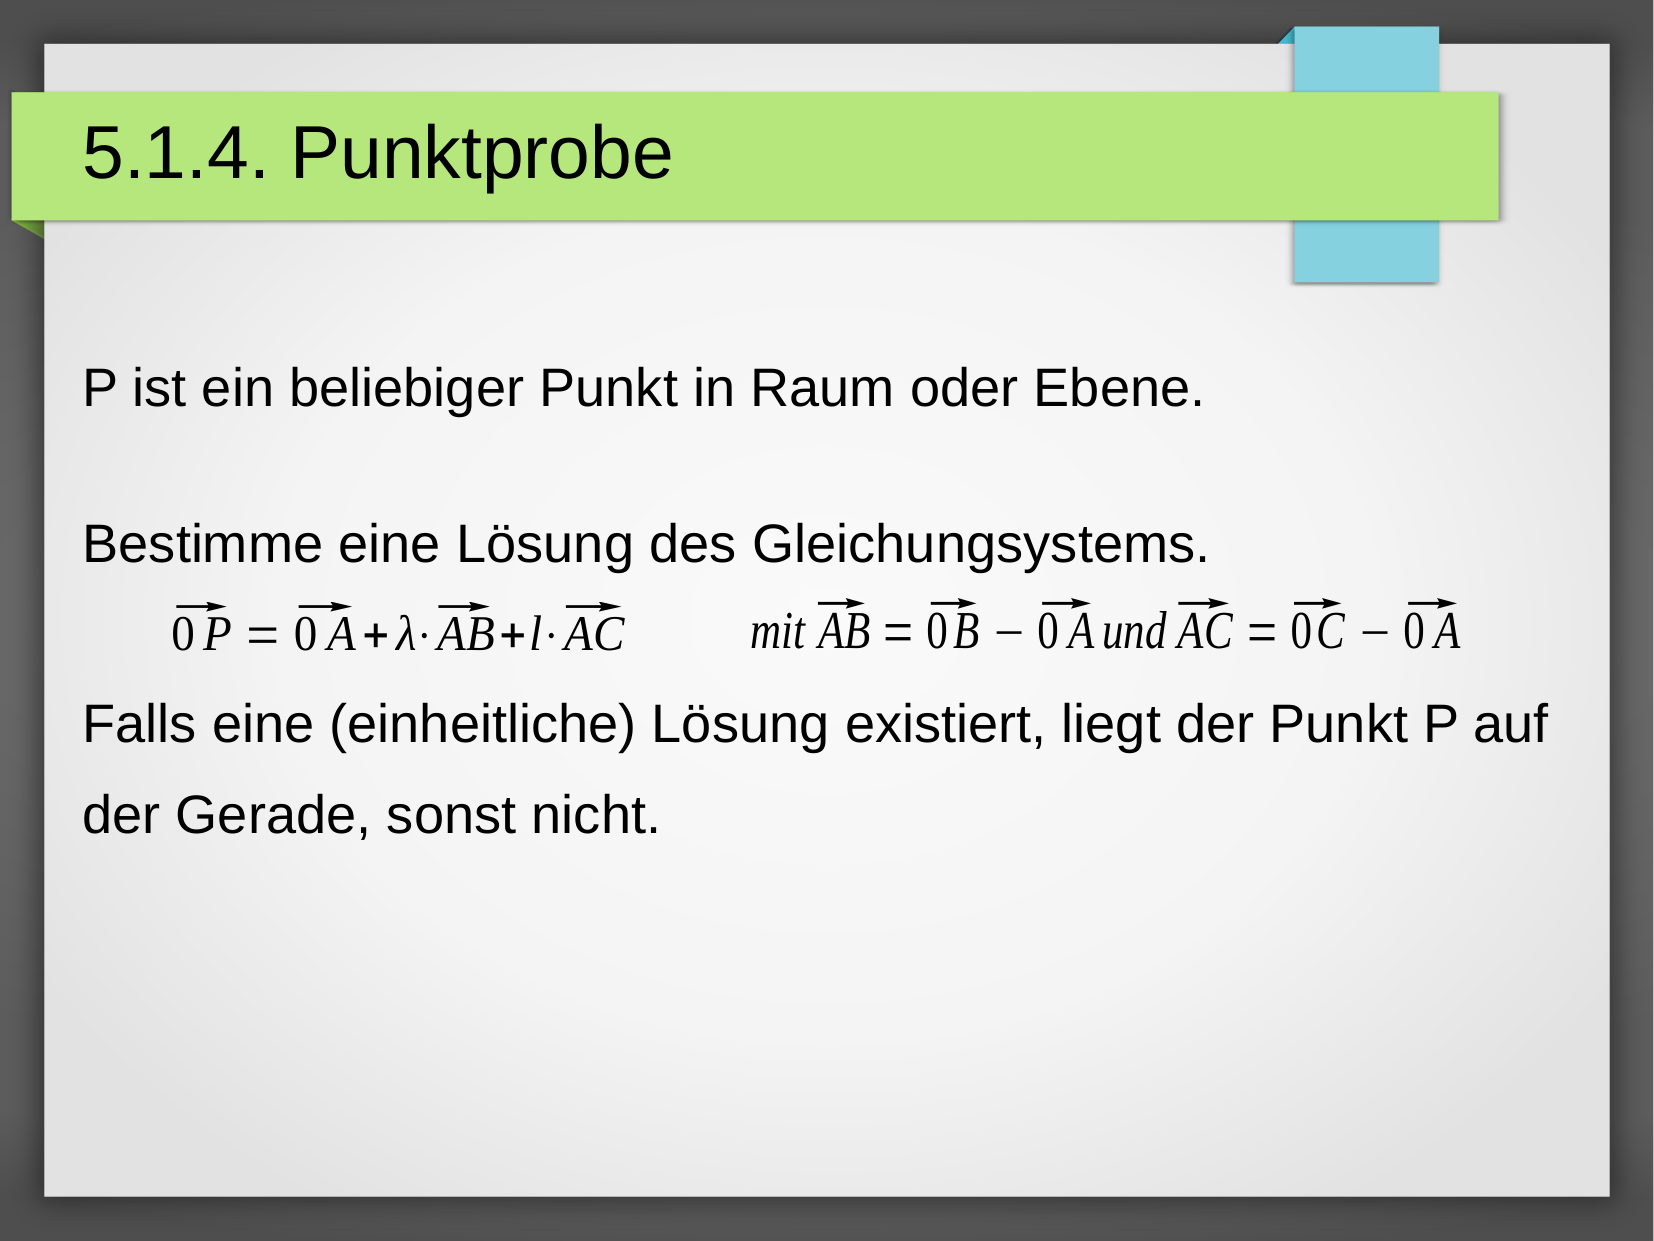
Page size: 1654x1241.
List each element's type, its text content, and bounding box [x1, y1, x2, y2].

title 5.1.4. Punktprobe [82, 94, 1264, 213]
chart [744, 598, 1469, 662]
chart [165, 602, 634, 662]
list P ist ein beliebiger Punkt in Raum oder Ebene. Bestimme eine Lösung des Gleichungsystems. Falls eine (einheitliche) Lösung existiert, liegt der Punkt P auf der Gerade, sonst nicht. [82, 354, 1571, 885]
picture [0, 0, 1654, 1241]
